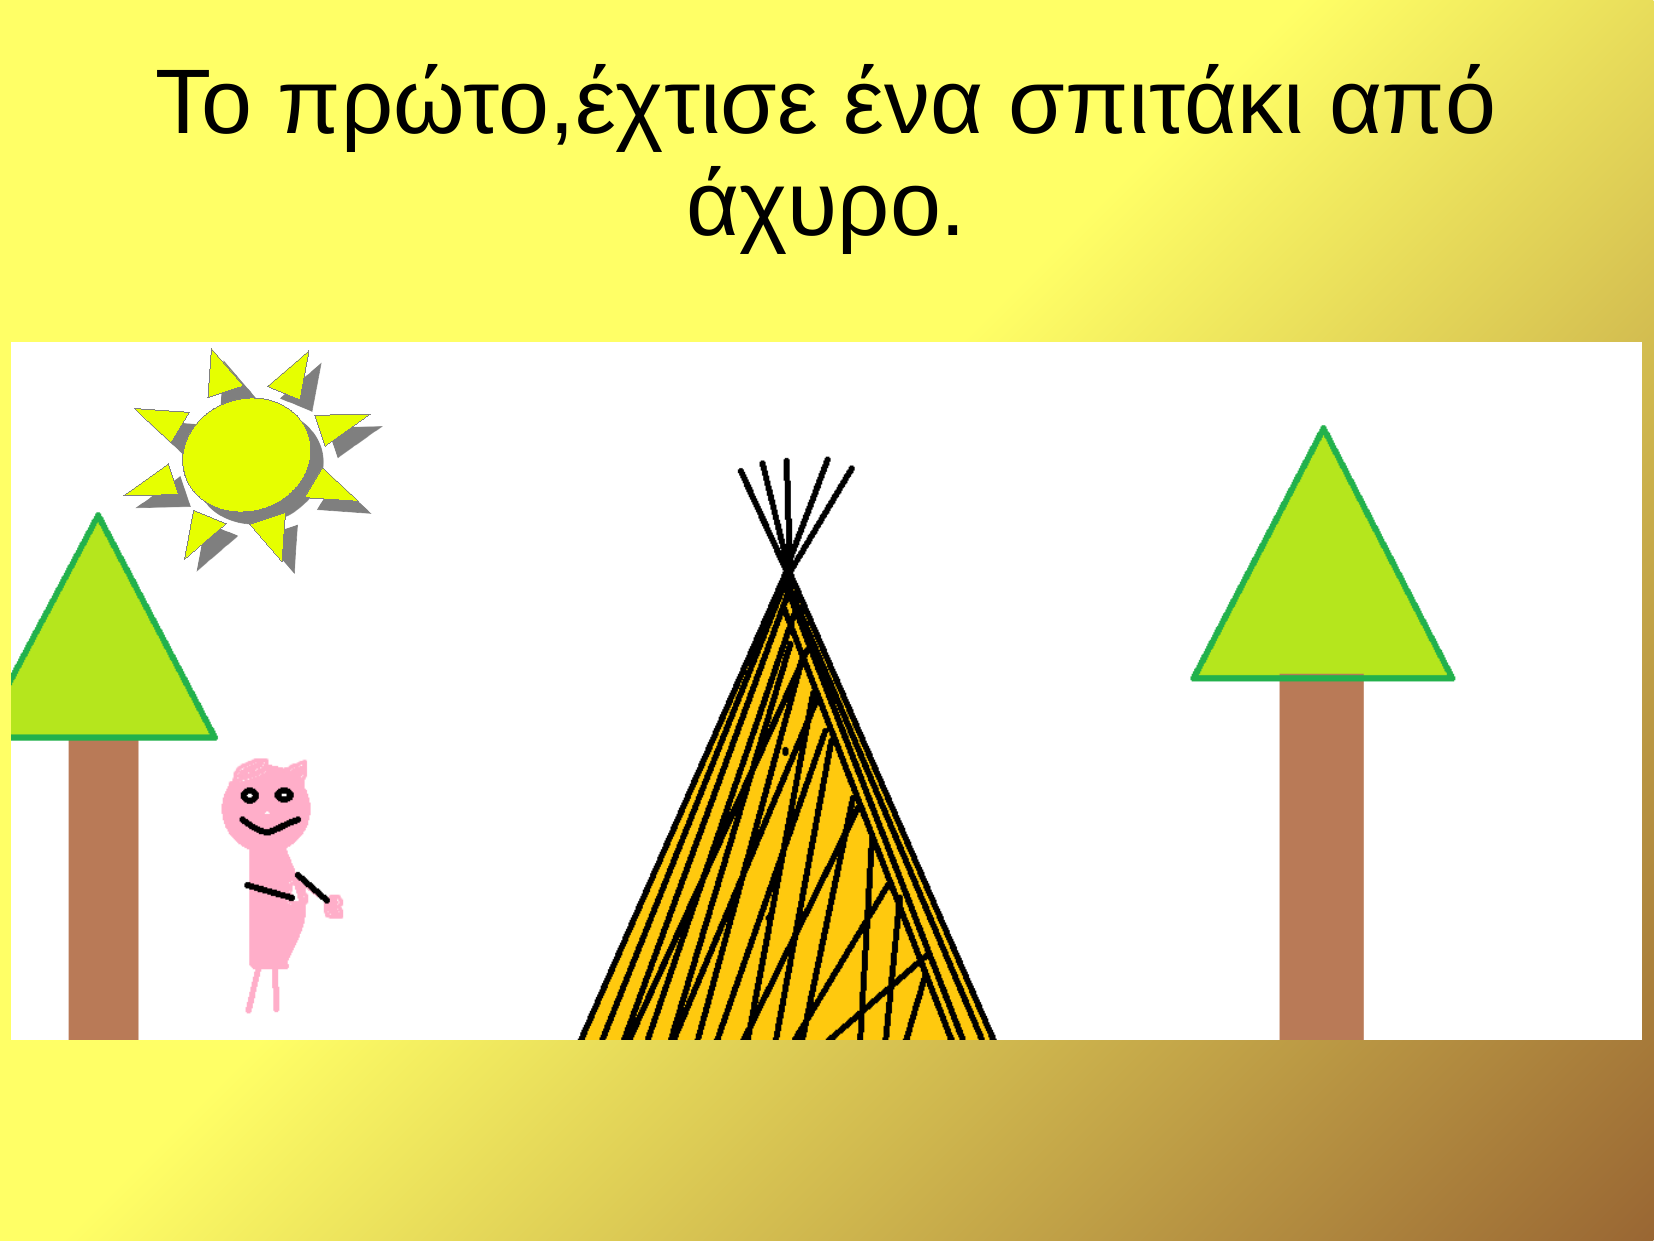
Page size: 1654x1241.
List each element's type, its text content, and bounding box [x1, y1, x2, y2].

text_box [314, 414, 371, 447]
text_box [267, 350, 309, 400]
text_box [207, 348, 244, 398]
text_box [304, 467, 359, 502]
picture [11, 342, 1642, 1040]
text_box [249, 512, 286, 562]
text_box [182, 397, 311, 513]
text_box [134, 408, 190, 443]
text_box [184, 510, 227, 560]
title Το πρώτο,έχτισε ένα σπιτάκι από άχυρο. [82, 49, 1571, 257]
text_box [123, 463, 179, 496]
